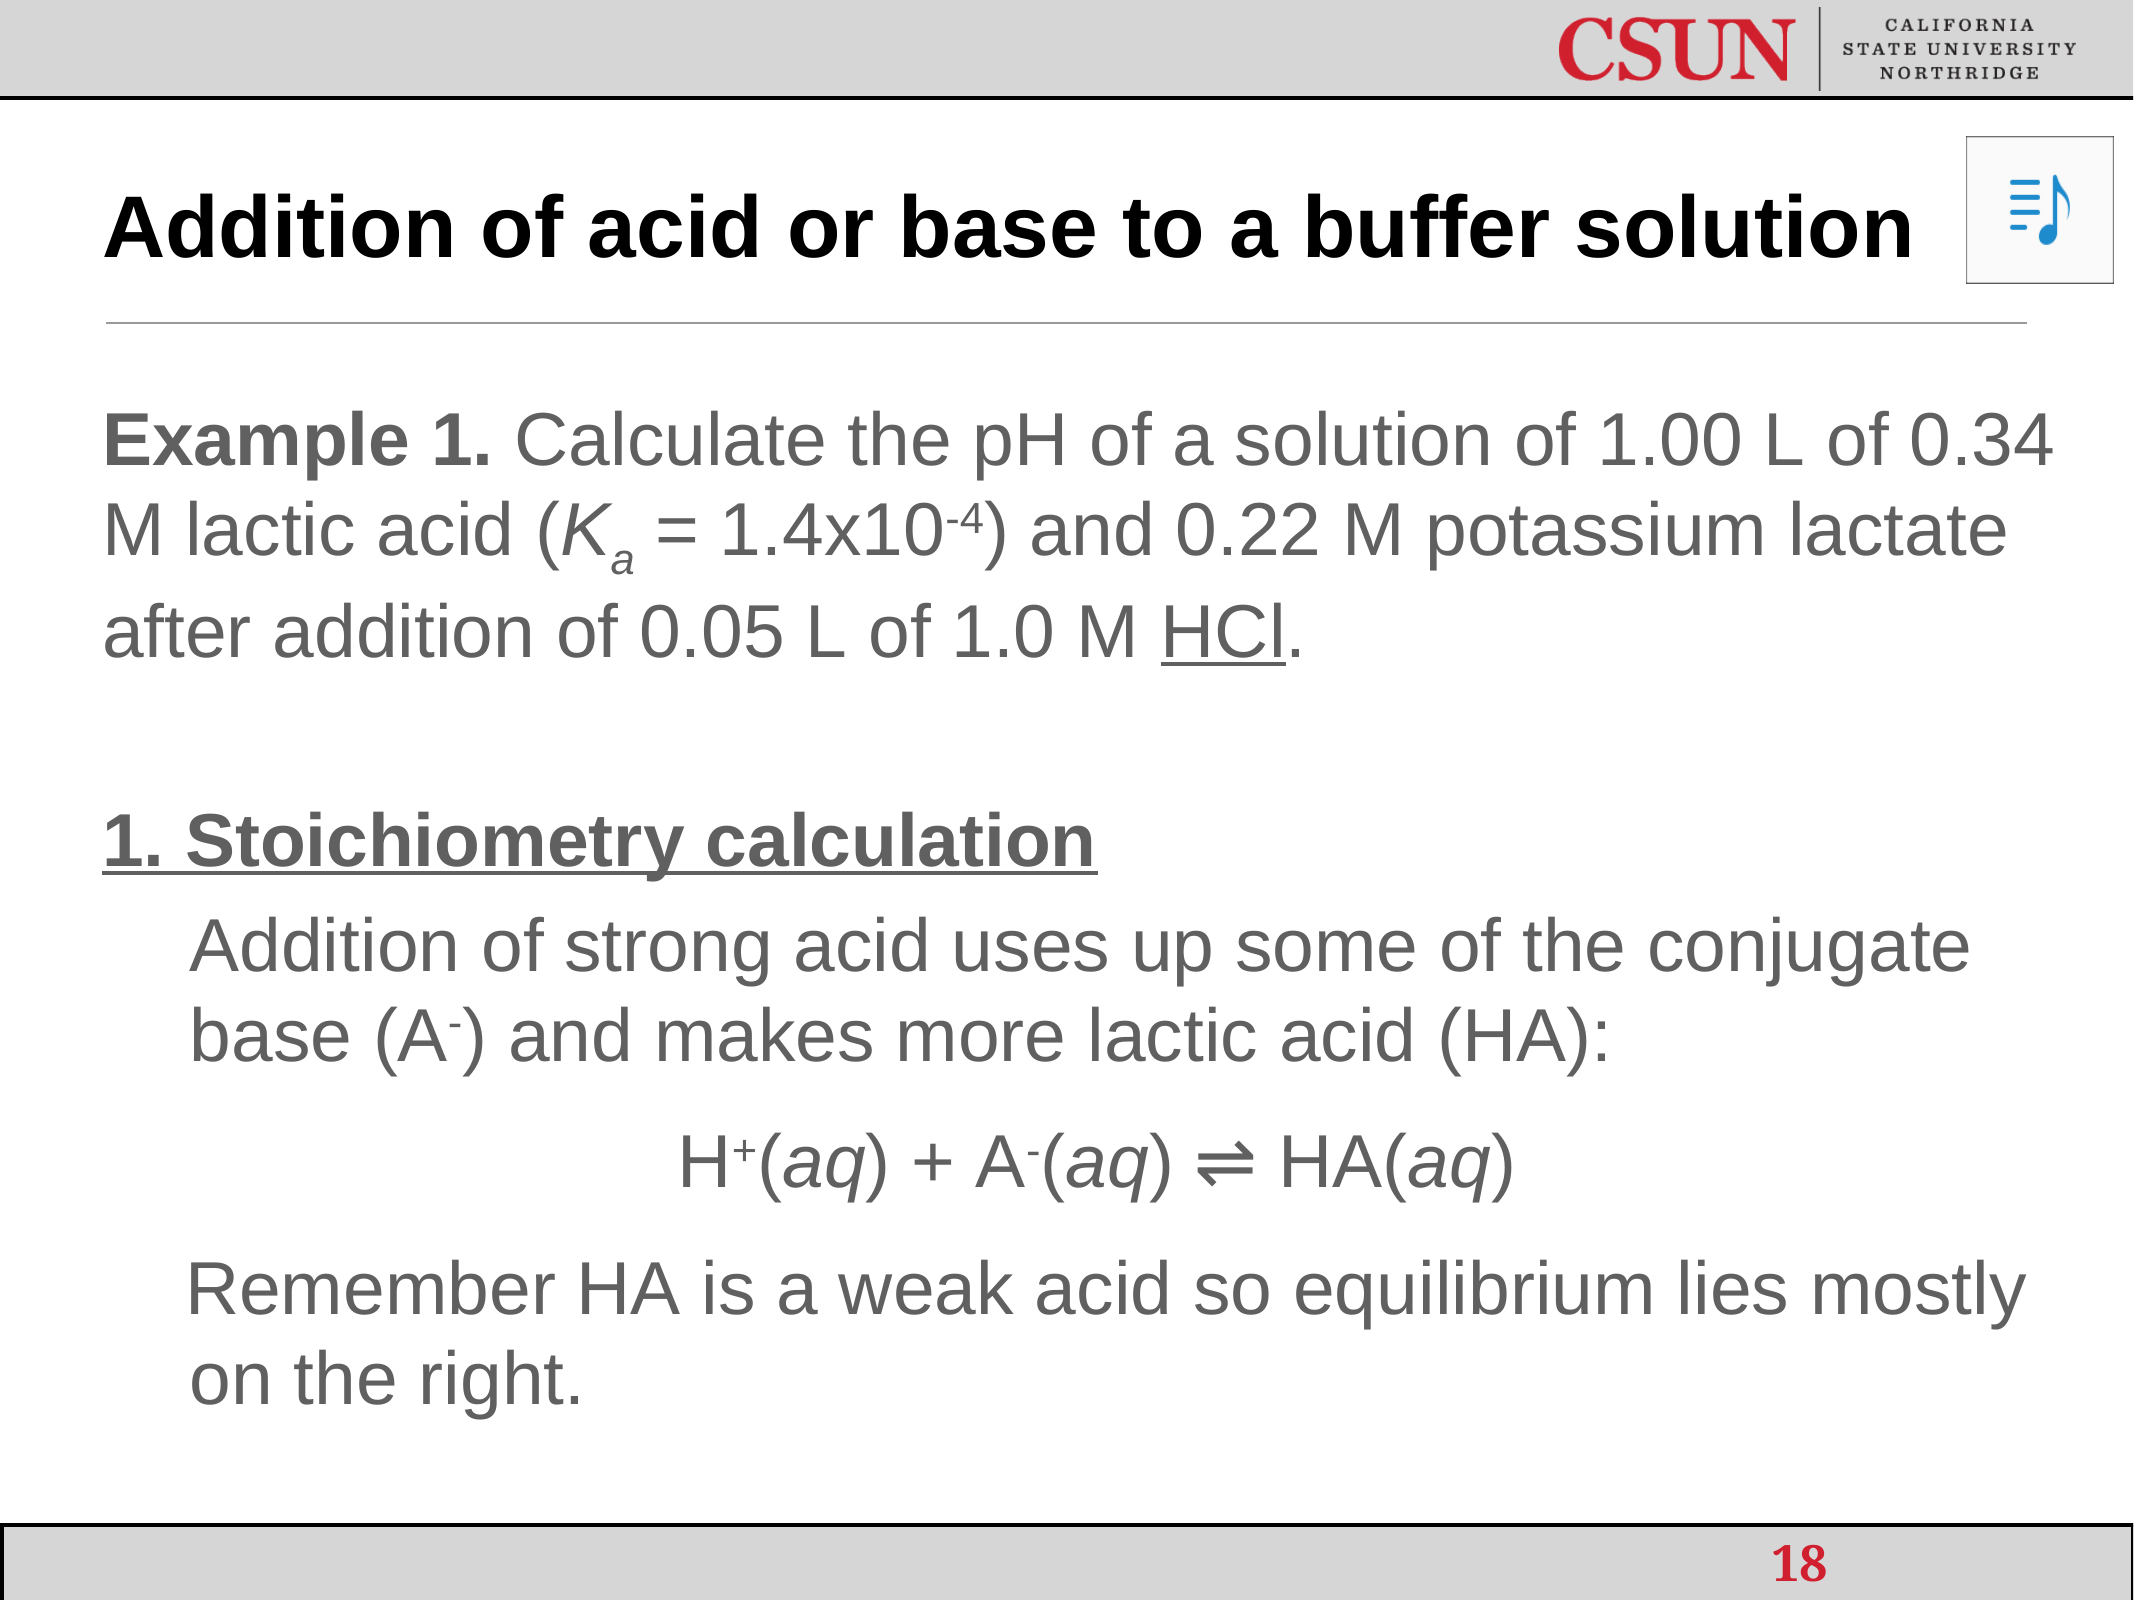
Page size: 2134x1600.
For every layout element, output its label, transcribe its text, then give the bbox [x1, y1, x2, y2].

picture [1559, 7, 2076, 91]
title Addition of acid or base to a buffer solution [93, 104, 2040, 284]
list Example 1. Calculate the pH of a solution of 1.00 L of 0.34 M lactic acid (Ka = 1.4x10-4) and 0.22 M potassium lactate after addition of 0.05 L of 1.0 M HCl. 1. Stoichiometry calculation Addition of strong acid uses up some of the conjugate base (A-) and makes more lactic acid (HA): H+(aq) + A-(aq) ⇌ HA(aq) Remember HA is a weak acid so equilibrium lies mostly on the right. [93, 382, 2101, 1460]
text_box [1965, 135, 2116, 286]
